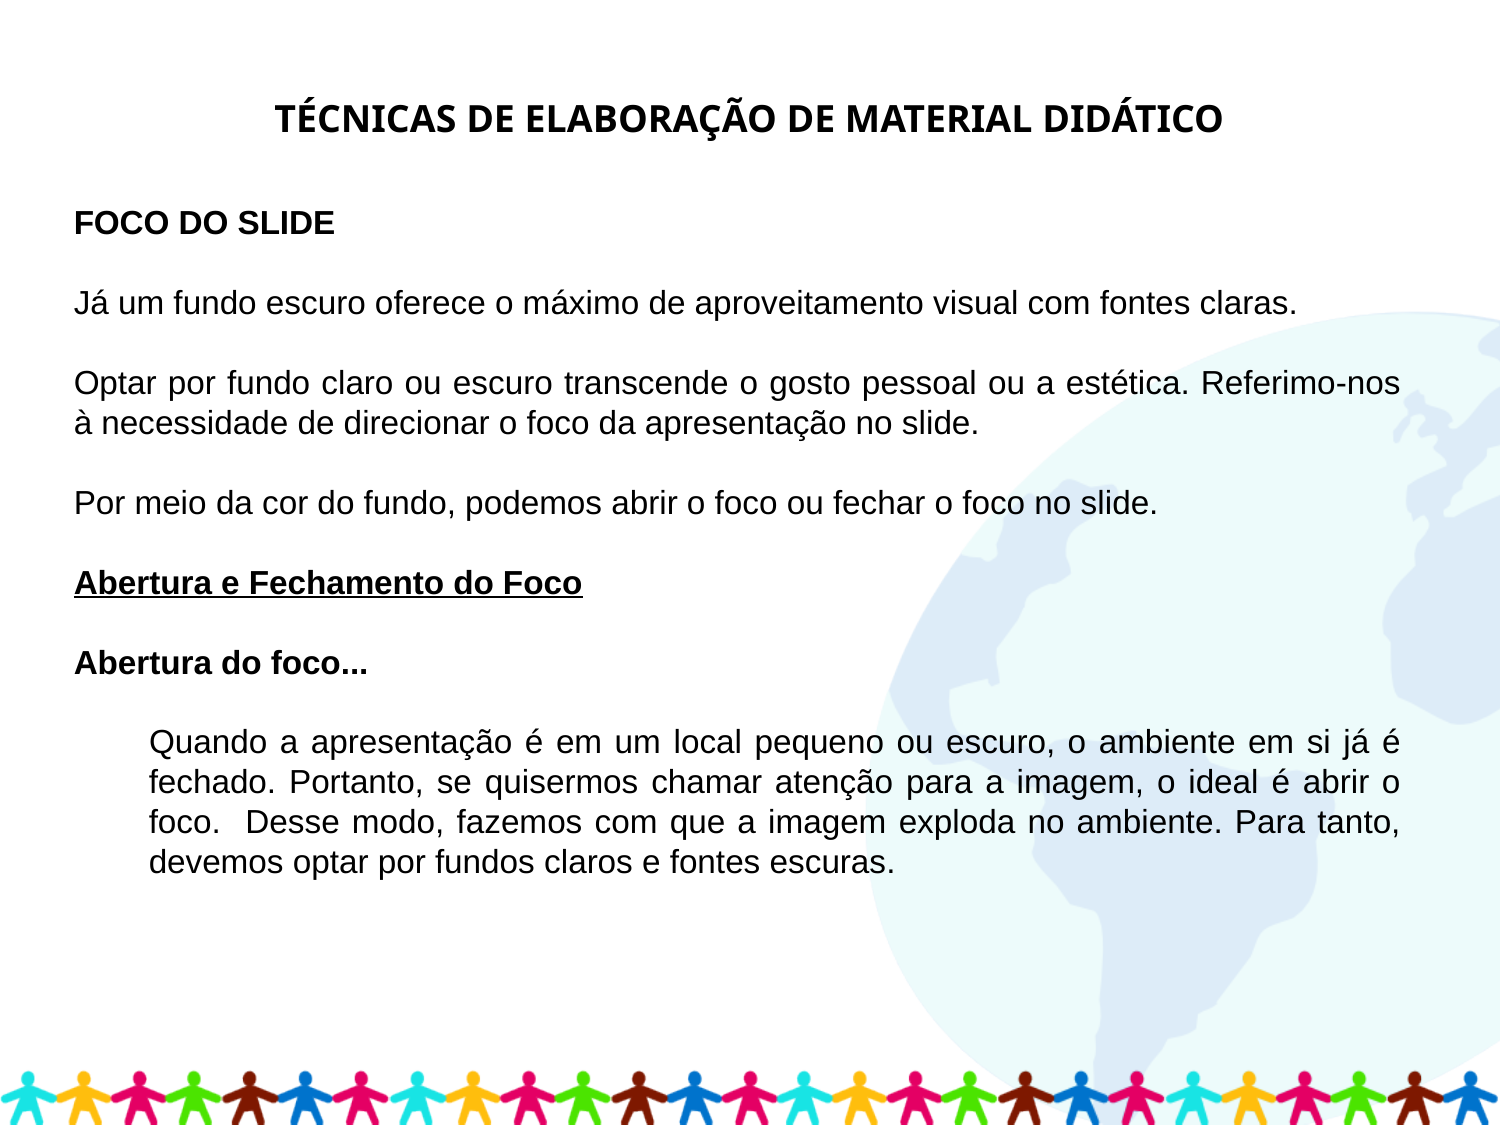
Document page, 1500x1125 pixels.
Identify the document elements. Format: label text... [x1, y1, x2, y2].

picture [0, 0, 1500, 1125]
title TÉCNICAS DE ELABORAÇÃO DE MATERIAL DIDÁTICO [74, 81, 1425, 156]
text_box FOCO DO SLIDE Já um fundo escuro oferece o máximo de aproveitamento visual com fontes claras. Optar por fundo claro ou escuro transcende o gosto pessoal ou a estética. Referimo-nos à necessidade de direcionar o foco da apresentação no slide. Por meio da cor do fundo, podemos abrir o foco ou fechar o foco no slide. Abertura e Fechamento do Foco Abertura do foco... Quando a apresentação é em um local pequeno ou escuro, o ambiente em si já é fechado. Portanto, se quisermos chamar atenção para a imagem, o ideal é abrir o foco. Desse modo, fazemos com que a imagem exploda no ambiente. Para tanto, devemos optar por fundos claros e fontes escuras. [59, 154, 1418, 1034]
